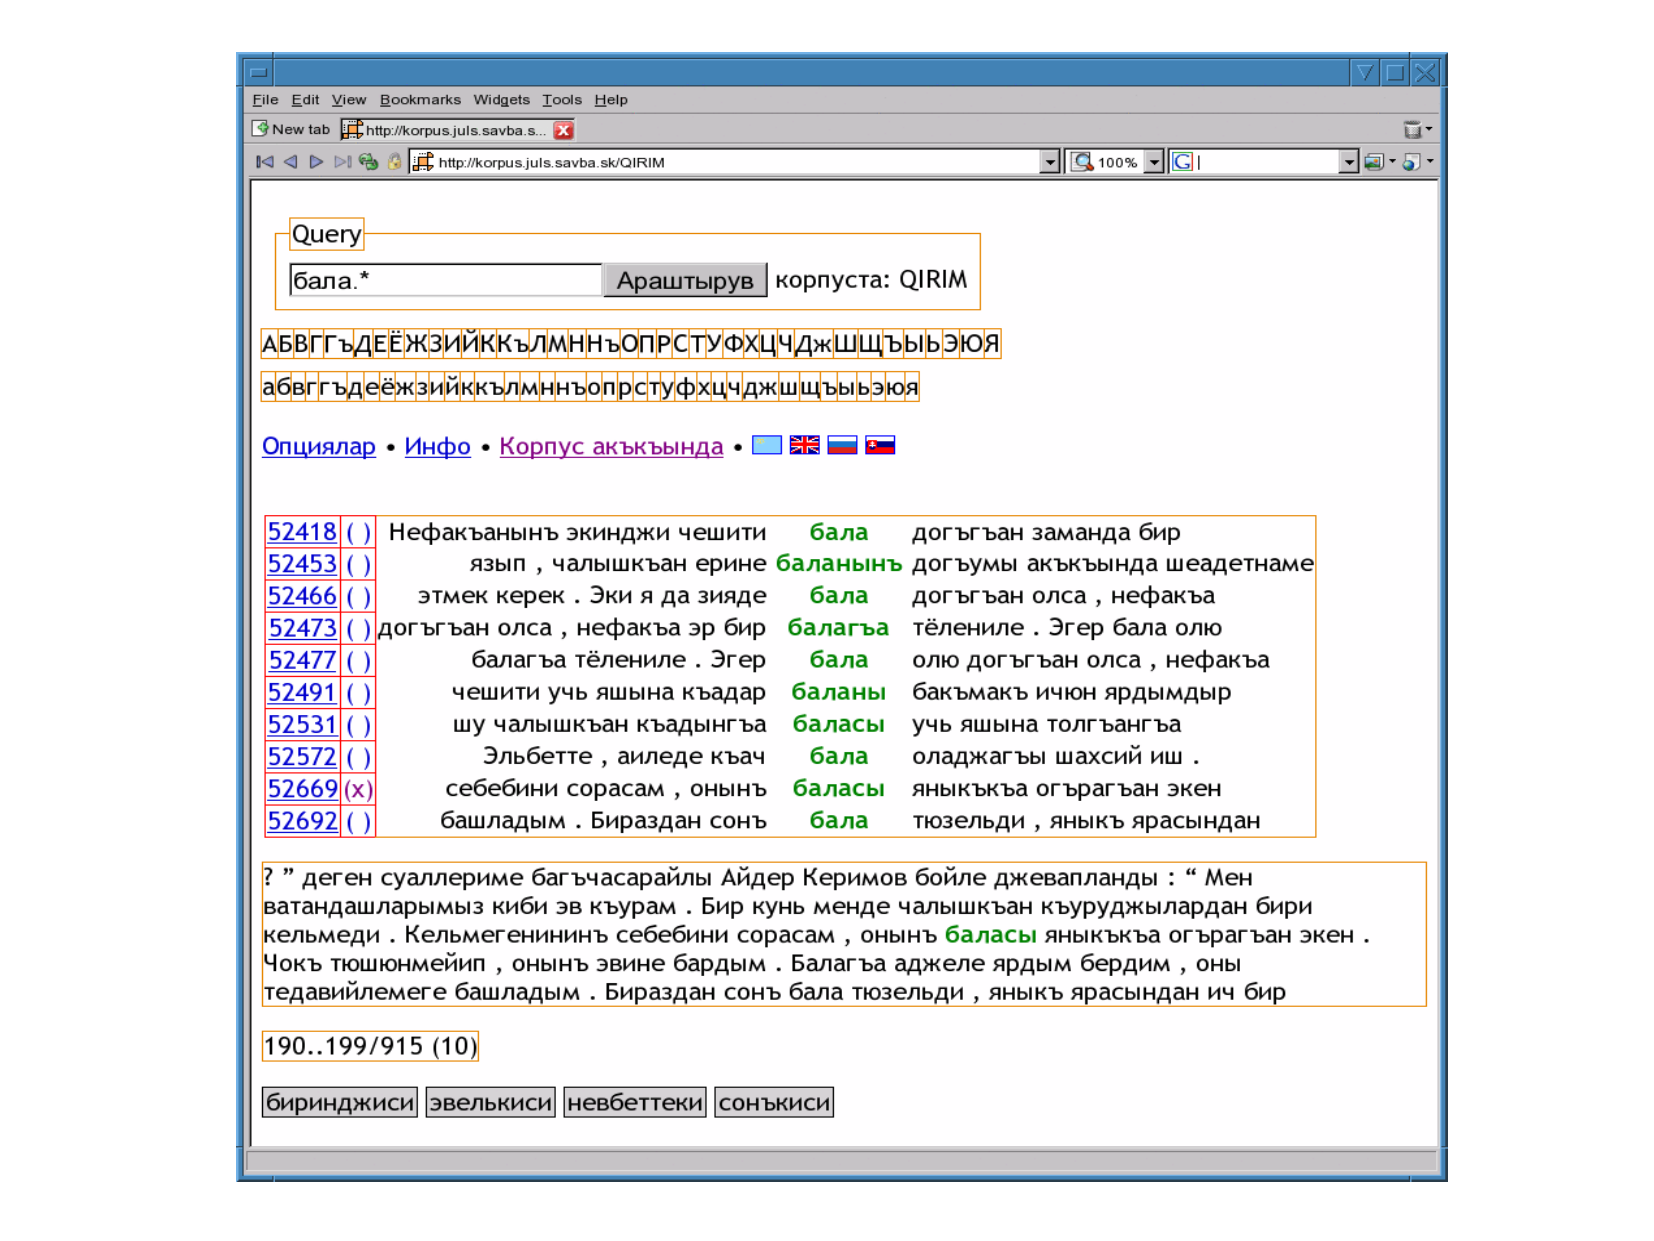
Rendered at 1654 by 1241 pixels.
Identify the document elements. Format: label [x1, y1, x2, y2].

picture [236, 52, 1448, 1182]
